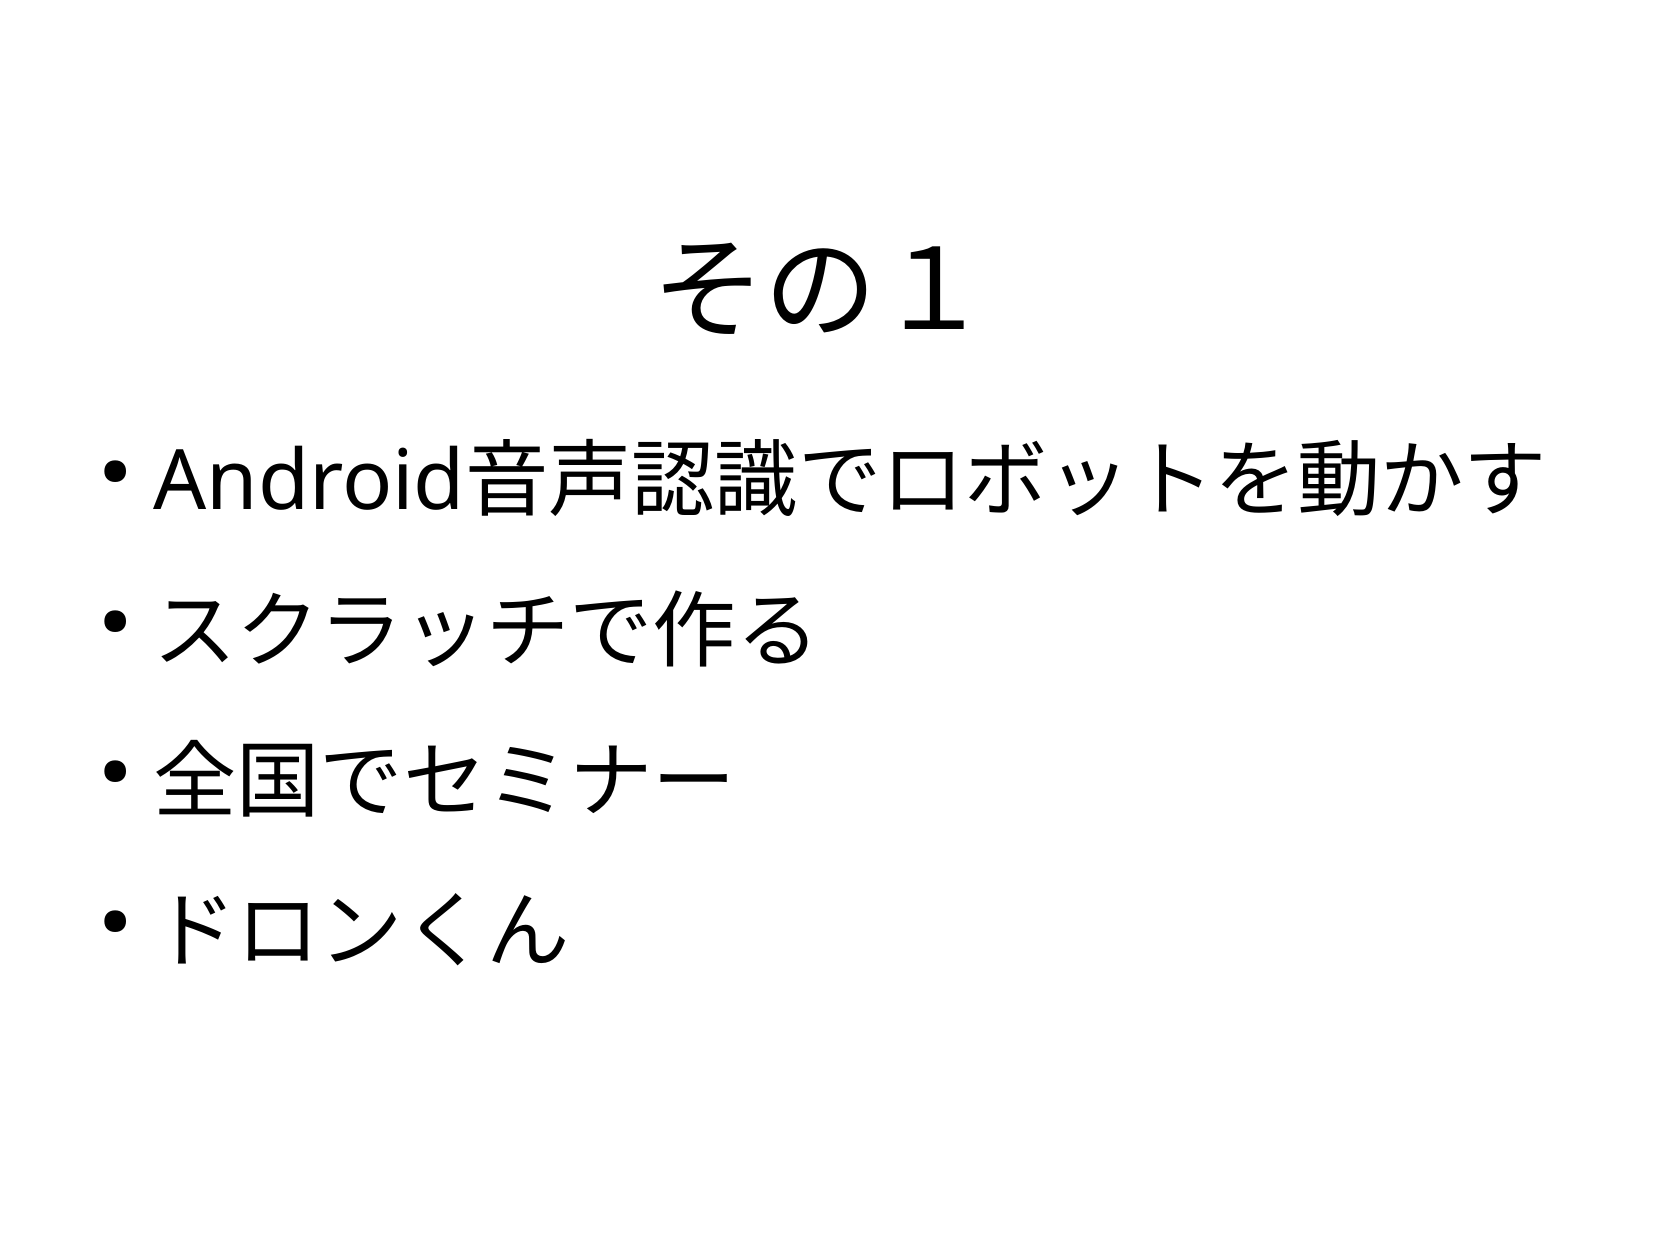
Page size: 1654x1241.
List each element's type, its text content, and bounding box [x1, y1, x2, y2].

list Android音声認識でロボットを動かす スクラッチで作る 全国でセミナー ドロンくん [82, 413, 1571, 1109]
title その１ [76, 176, 1565, 384]
